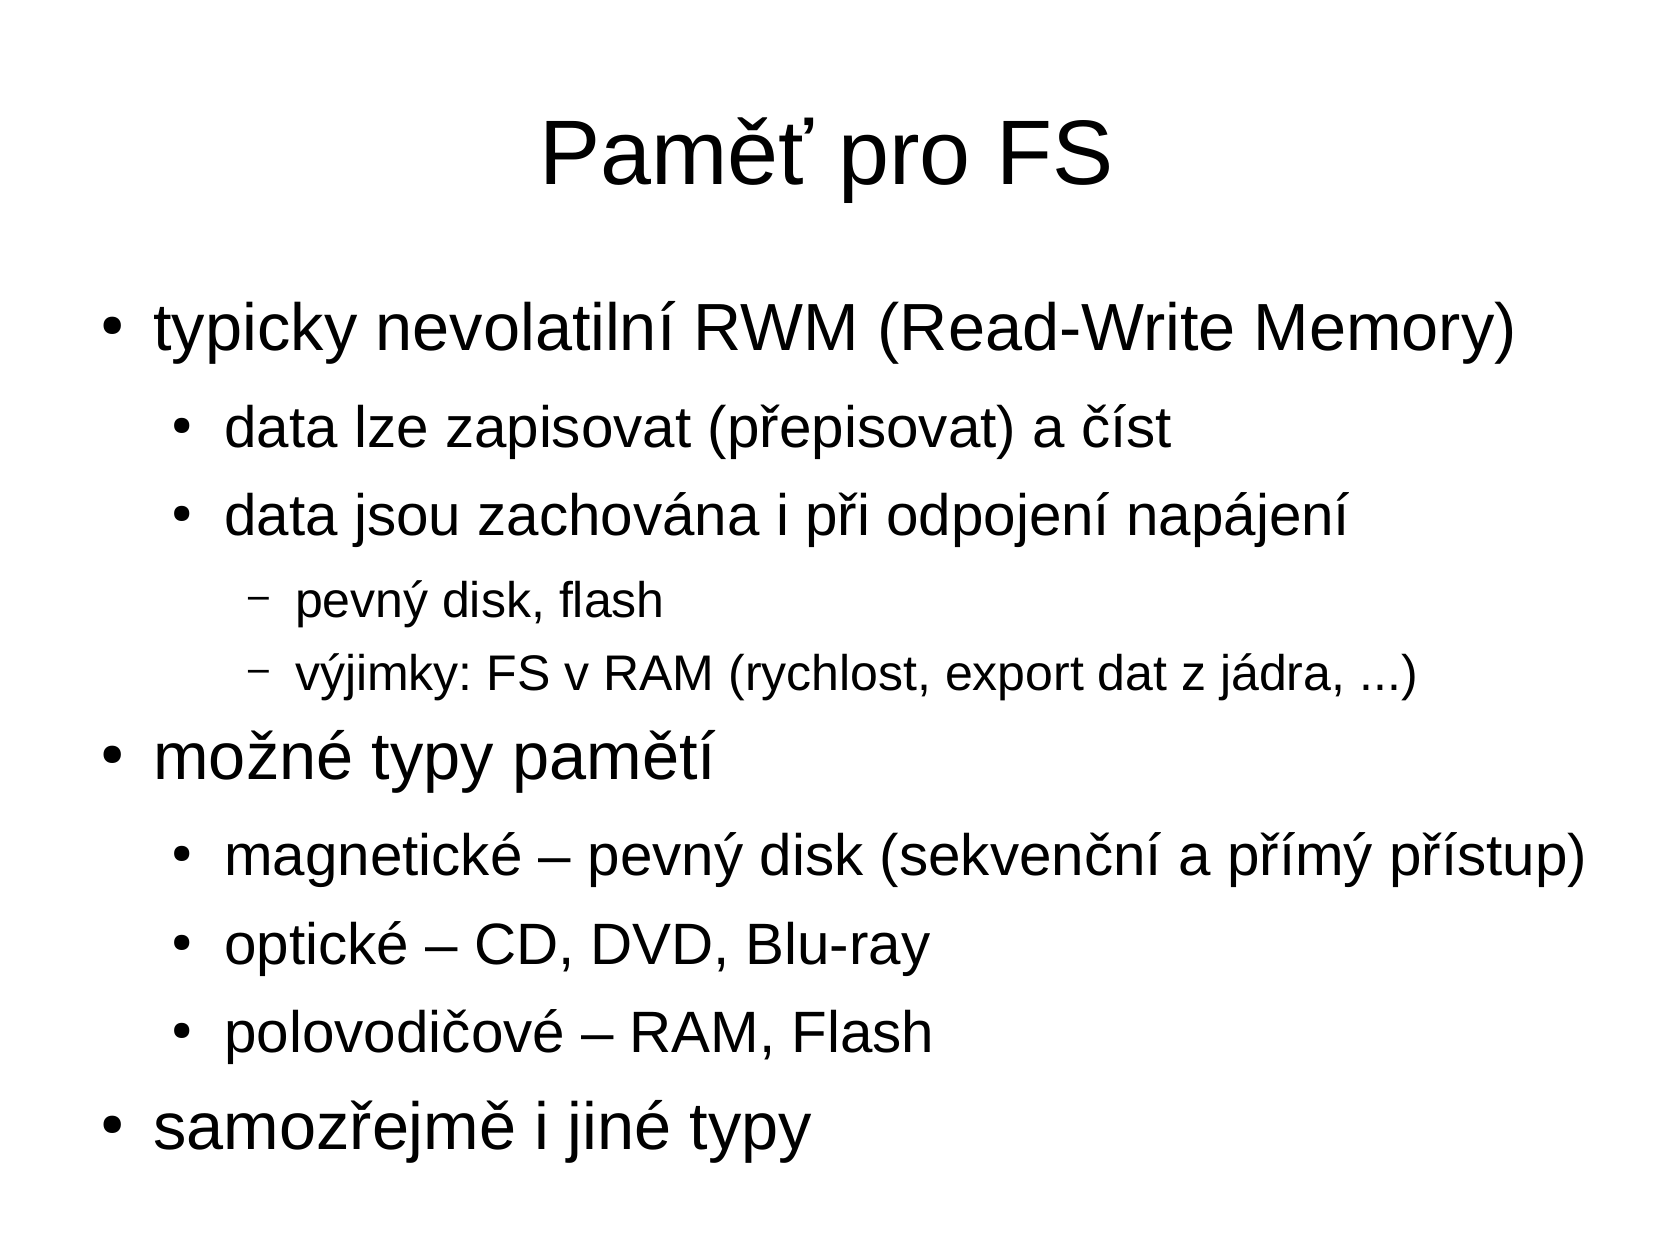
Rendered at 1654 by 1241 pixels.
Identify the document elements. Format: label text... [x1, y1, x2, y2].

title Paměť pro FS [82, 56, 1571, 250]
list typicky nevolatilní RWM (Read-Write Memory) data lze zapisovat (přepisovat) a číst data jsou zachována i při odpojení napájení pevný disk, flash výjimky: FS v RAM (rychlost, export dat z jádra, ...) možné typy pamětí magnetické – pevný disk (sekvenční a přímý přístup) optické – CD, DVD, Blu-ray polovodičové – RAM, Flash samozřejmě i jiné typy [82, 290, 1595, 1164]
